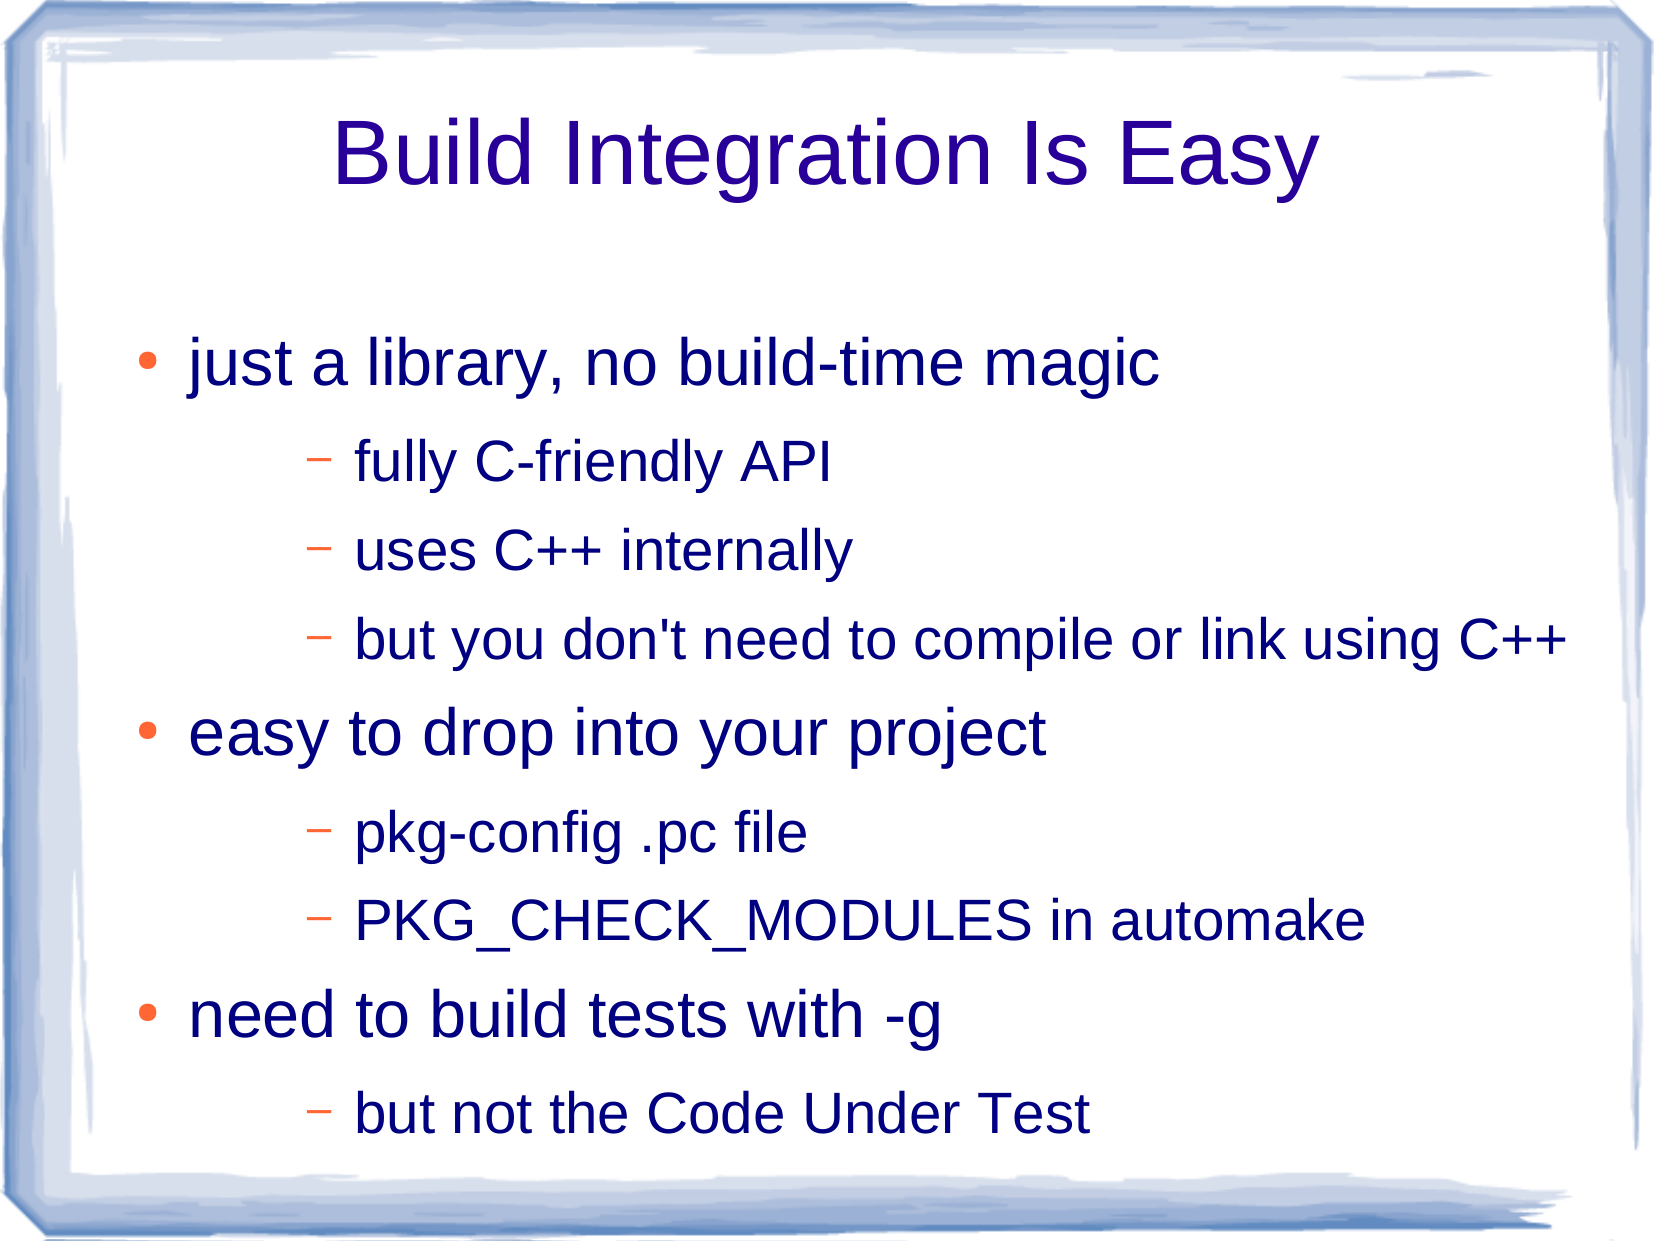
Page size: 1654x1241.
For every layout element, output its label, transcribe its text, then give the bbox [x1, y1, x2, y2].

title Build Integration Is Easy [82, 56, 1571, 250]
list just a library, no build-time magic fully C-friendly API uses C++ internally but you don't need to compile or link using C++ easy to drop into your project pkg-config .pc file PKG_CHECK_MODULES in automake need to build tests with -g but not the Code Under Test [118, 324, 1571, 1146]
picture [0, 0, 1654, 1241]
